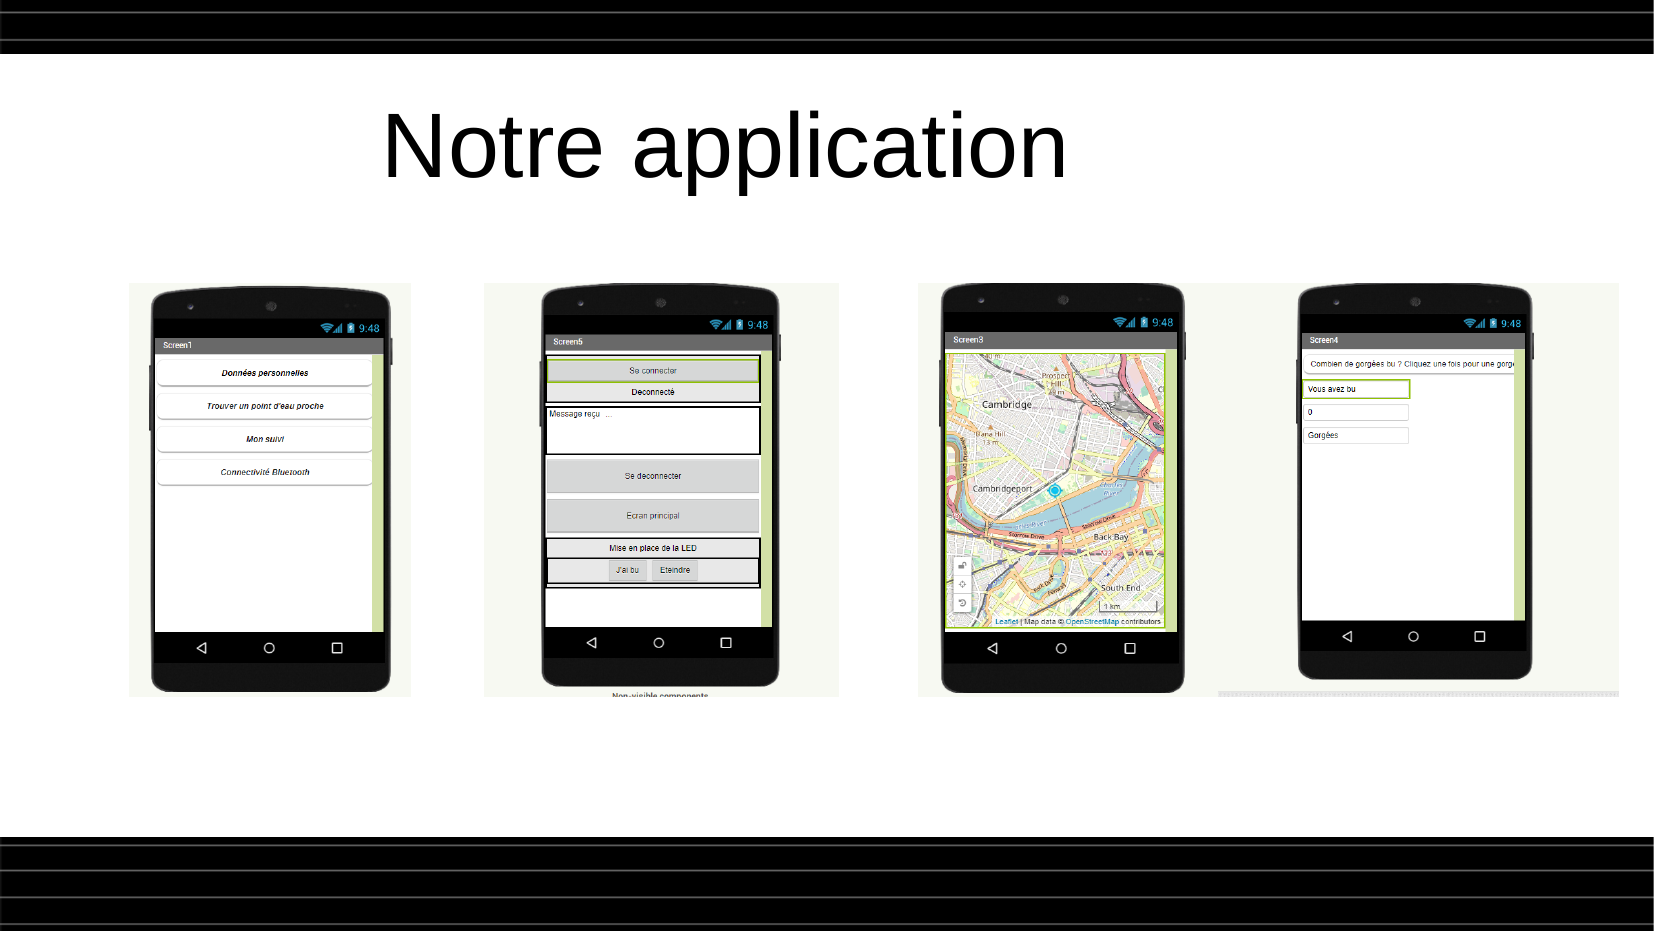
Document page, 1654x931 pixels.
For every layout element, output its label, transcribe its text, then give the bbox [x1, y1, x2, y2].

picture [129, 283, 411, 697]
subtitle Notre application [295, 94, 1158, 308]
picture [0, 0, 1654, 54]
picture [0, 837, 1654, 931]
picture [484, 283, 839, 697]
picture [918, 283, 1619, 697]
